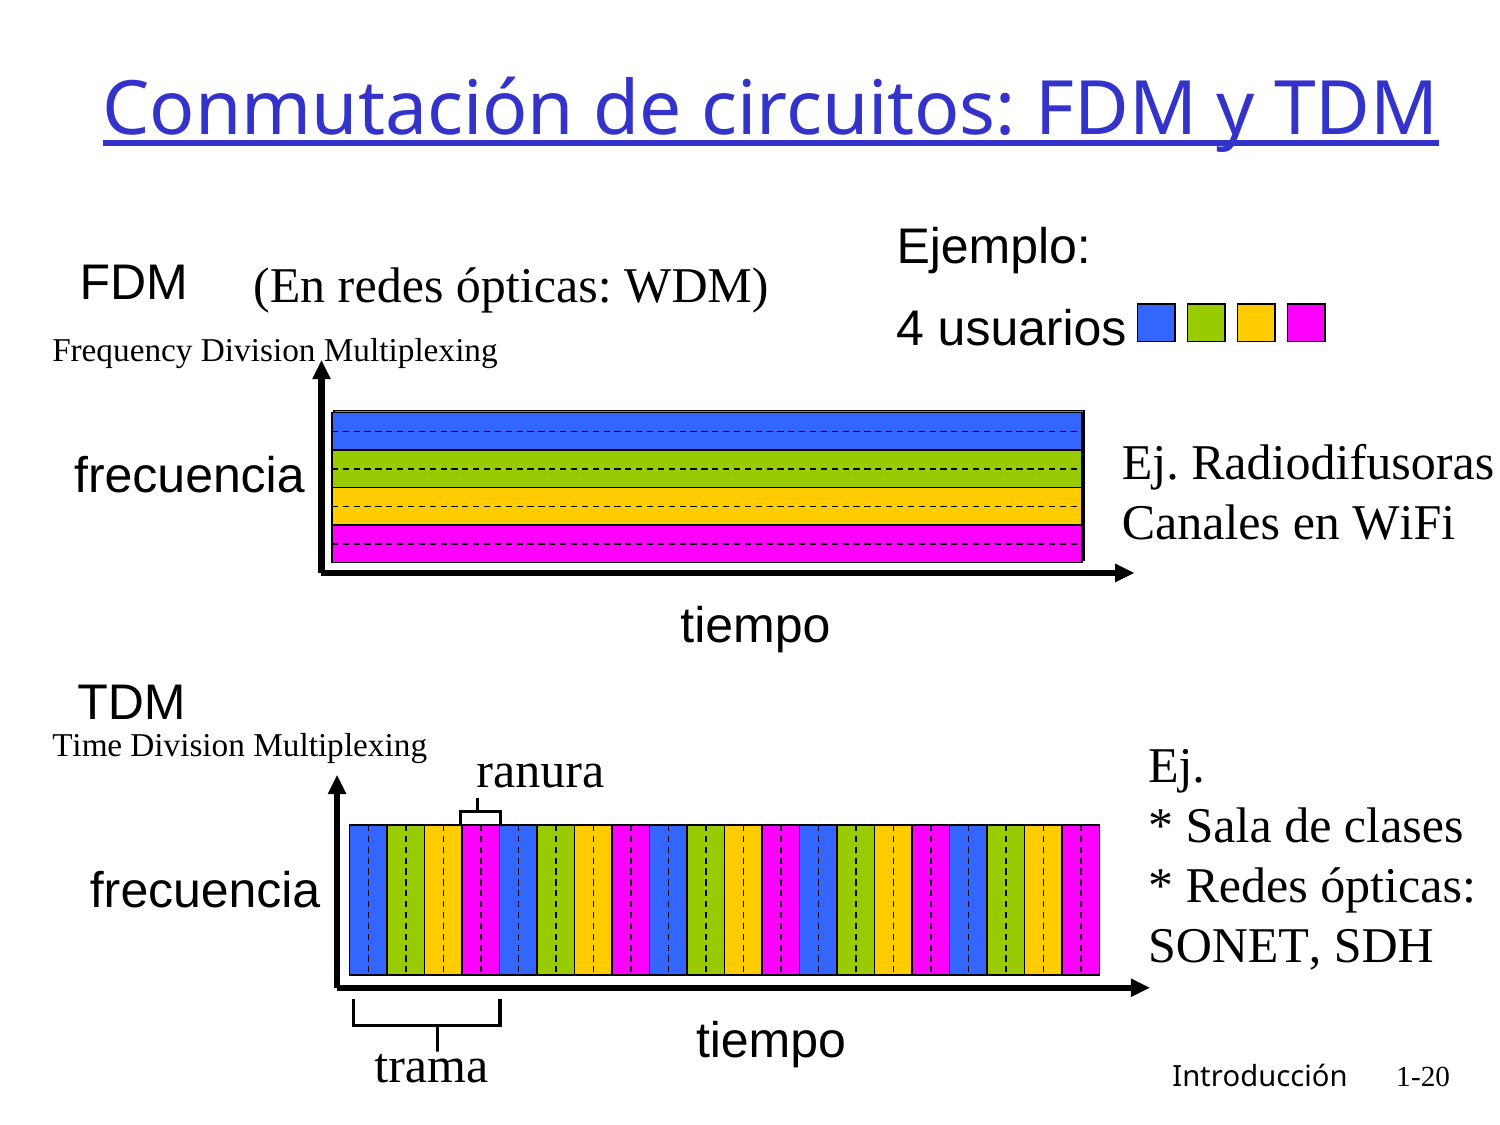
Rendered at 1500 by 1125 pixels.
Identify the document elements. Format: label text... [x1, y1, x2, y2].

text_box [1137, 304, 1176, 342]
text_box 1-<number> [1362, 1050, 1466, 1125]
text_box [349, 825, 1100, 976]
text_box Ej. * Sala de clases * Redes ópticas: SONET, SDH [1133, 724, 1500, 980]
text_box ranura [461, 729, 649, 805]
text_box TDM [116, 688, 136, 715]
text_box Frequency Division Multiplexing [37, 320, 514, 376]
text_box Introducción [887, 1050, 1362, 1125]
text_box Time Division Multiplexing [37, 715, 443, 771]
text_box [1187, 304, 1226, 342]
text_box frecuencia [59, 435, 320, 511]
text_box frecuencia [75, 850, 336, 926]
text_box [331, 410, 1085, 563]
text_box trama [359, 1025, 512, 1110]
text_box (En redes ópticas: WDM) [238, 244, 785, 320]
text_box 4 usuarios [881, 287, 1142, 363]
text_box TDM [151, 690, 161, 715]
title Conmutación de circuitos: FDM y TDM [87, 10, 1463, 201]
text_box tiempo [681, 999, 861, 1076]
text_box [1237, 304, 1276, 342]
text_box FDM [64, 242, 203, 318]
text_box tiempo [665, 585, 846, 661]
text_box TDM [167, 692, 176, 715]
text_box Ejemplo: [881, 206, 1106, 282]
text_box [1287, 304, 1326, 342]
text_box Ej. Radiodifusoras Canales en WiFi [1107, 422, 1500, 558]
text_box TDM [62, 662, 201, 715]
